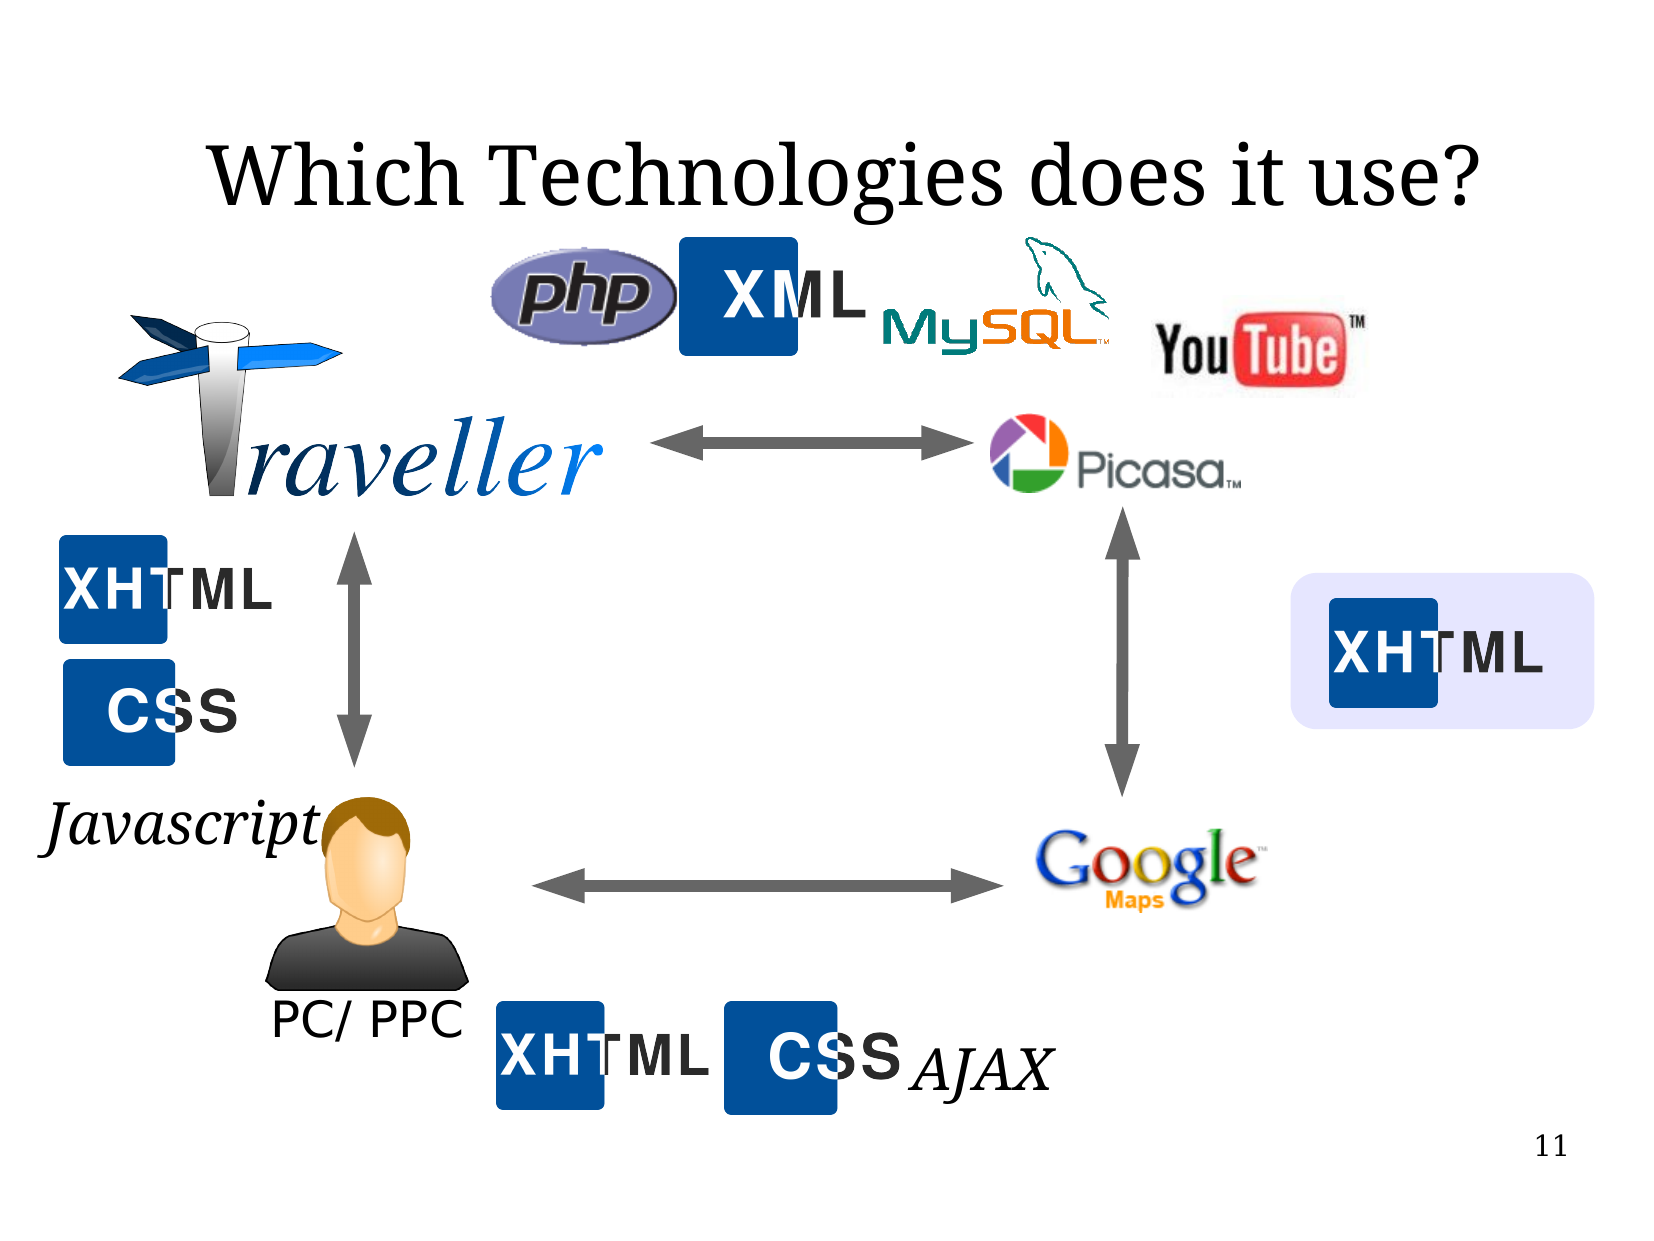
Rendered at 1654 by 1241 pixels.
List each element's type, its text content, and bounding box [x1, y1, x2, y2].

picture [1329, 598, 1552, 708]
subtitle [82, 297, 1571, 1117]
picture [118, 237, 874, 502]
text_box AJAX [915, 1021, 1059, 1095]
title Which Technologies does it use? [82, 18, 1571, 288]
picture [265, 797, 469, 991]
picture [990, 413, 1241, 493]
picture [880, 234, 1112, 356]
picture [1151, 295, 1370, 398]
picture [59, 535, 281, 644]
text_box [1290, 572, 1595, 730]
picture [496, 1001, 718, 1110]
picture [63, 659, 252, 766]
picture [1033, 826, 1268, 913]
picture [724, 1001, 915, 1115]
text_box PC/ PPC [252, 992, 475, 1071]
text_box Javascript [31, 775, 305, 849]
